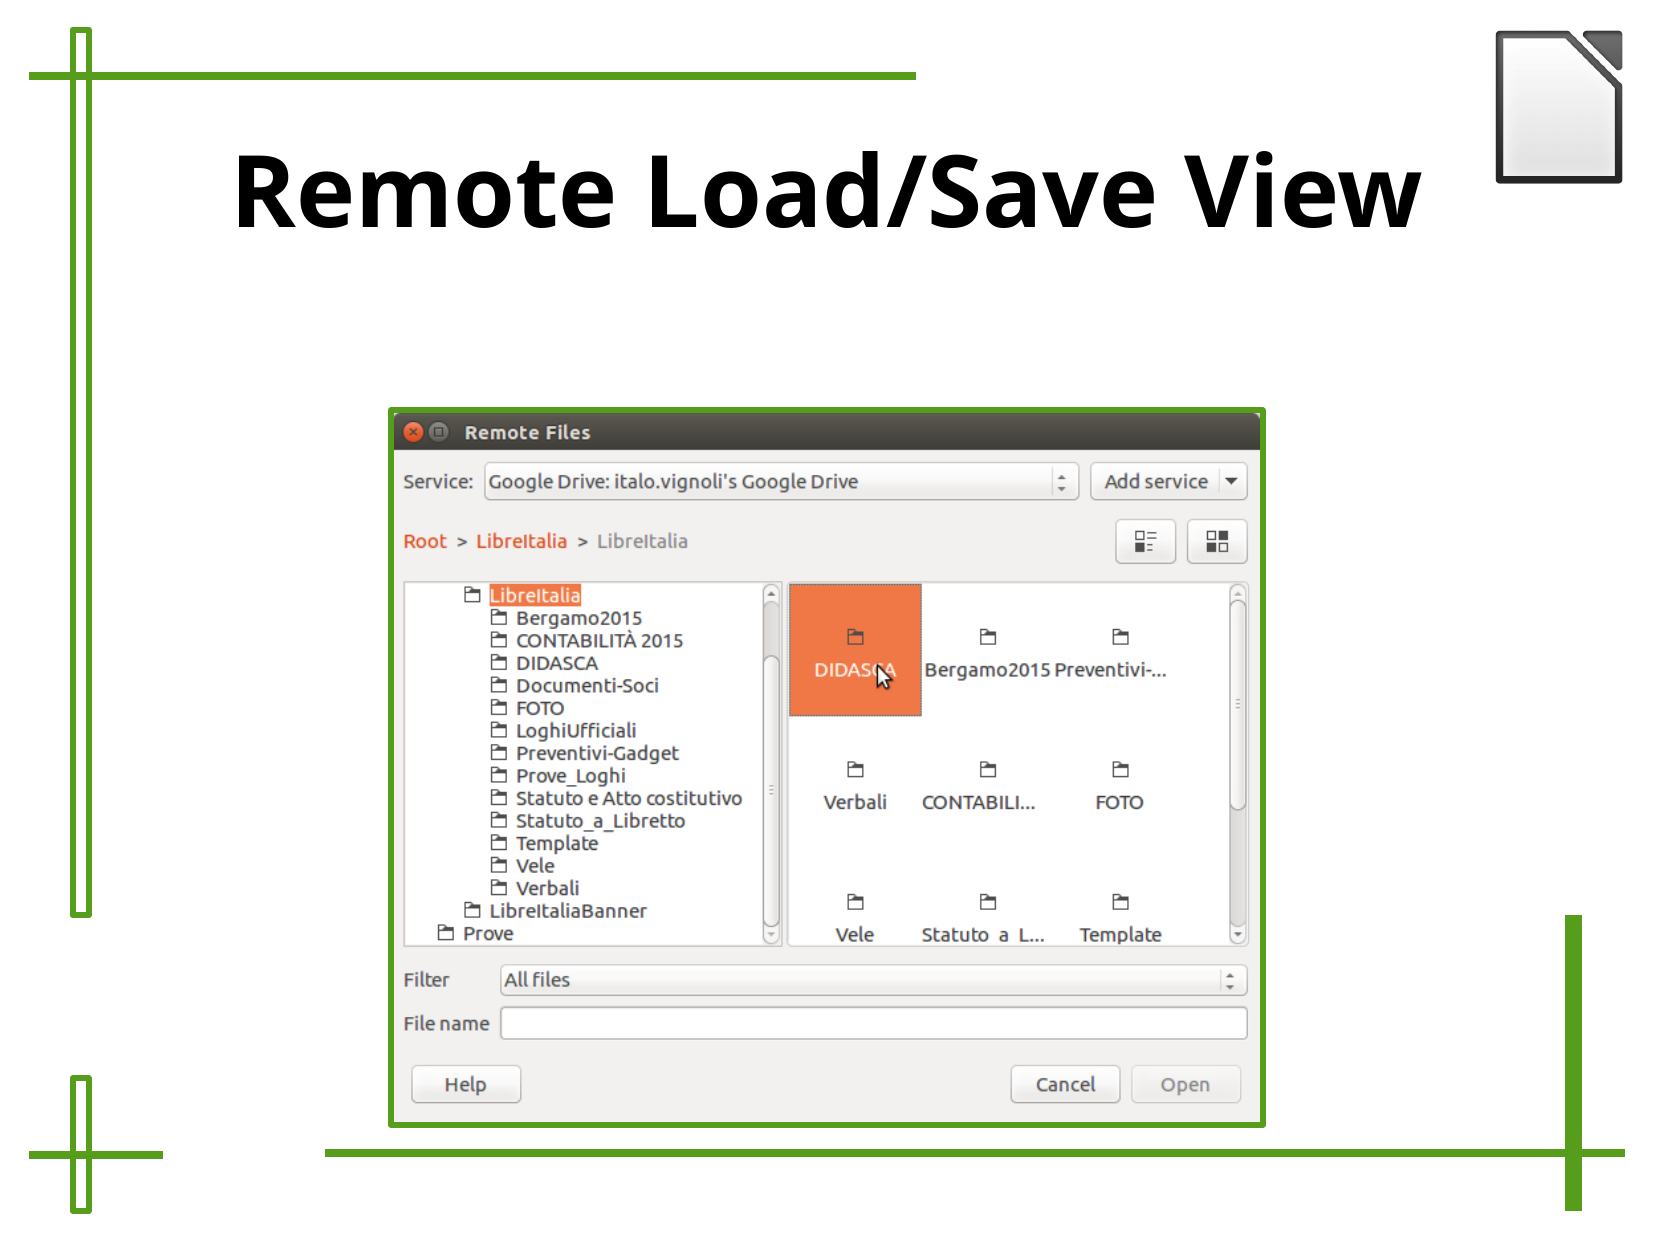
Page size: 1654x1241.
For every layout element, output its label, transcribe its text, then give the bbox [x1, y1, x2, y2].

title Remote Load/Save View [118, 118, 1536, 260]
picture [1494, 29, 1624, 186]
picture [393, 413, 1260, 1123]
